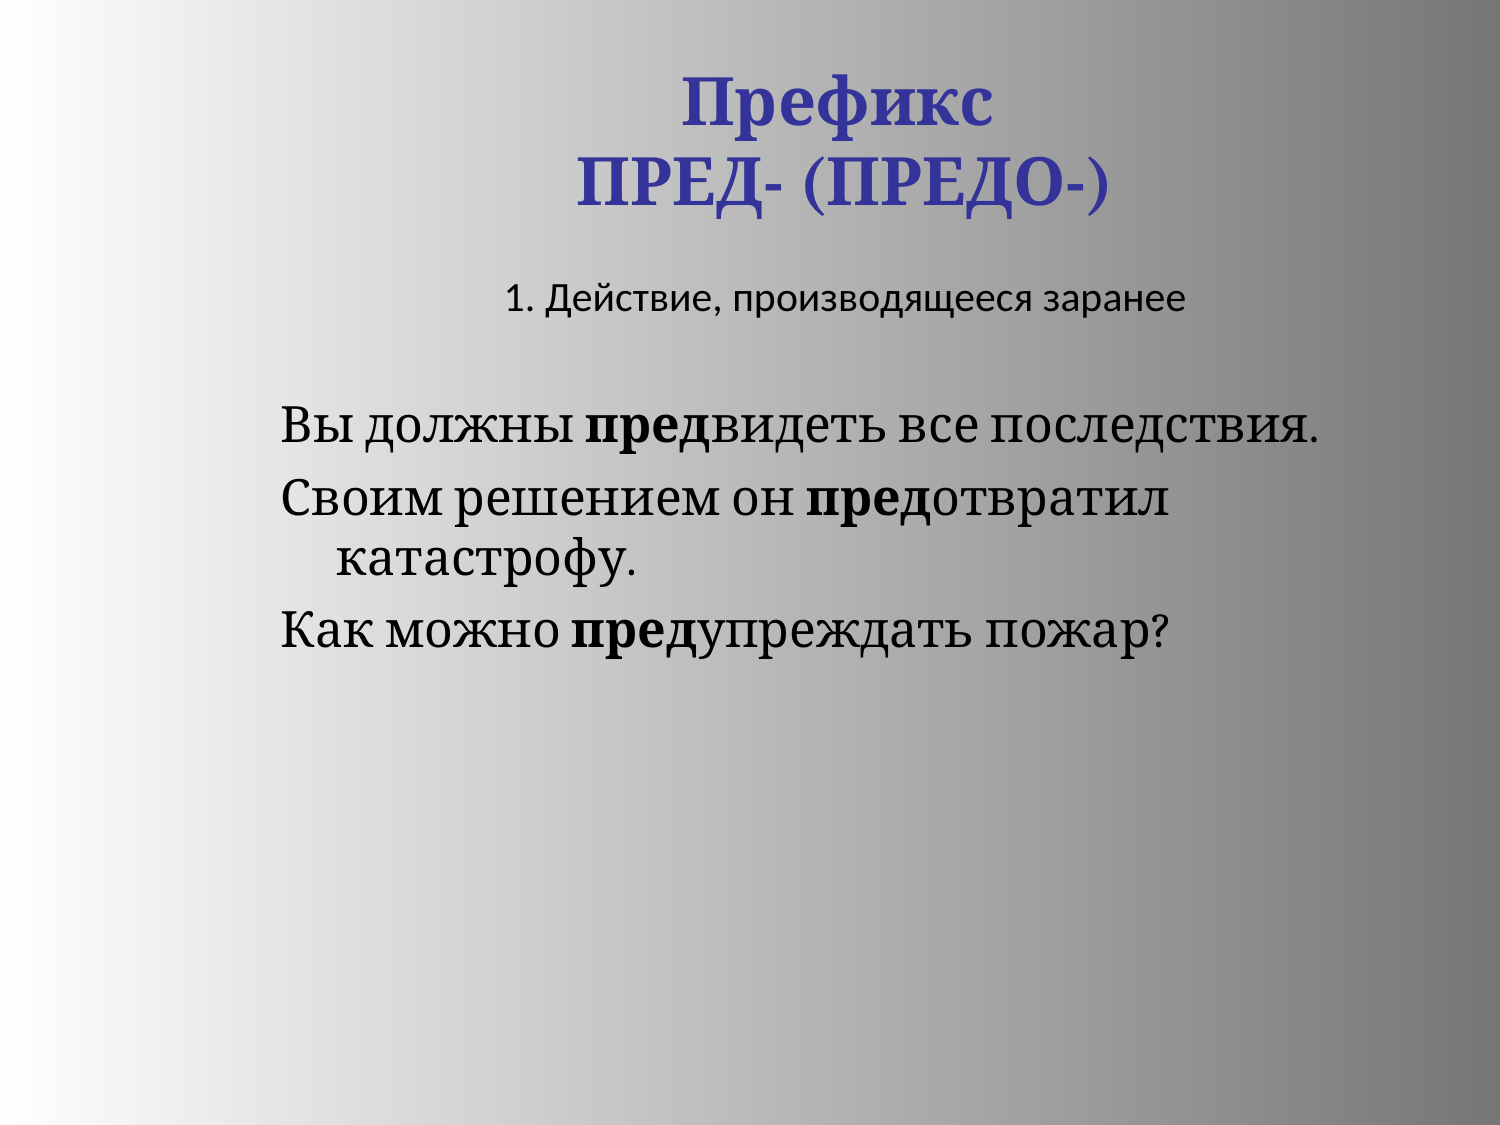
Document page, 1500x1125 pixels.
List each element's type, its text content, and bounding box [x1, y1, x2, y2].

list 1. Действие, производящееся заранее Вы должны предвидеть все последствия. Своим решением он предотвратил катастрофу. Как можно предупреждать пожар? [265, 262, 1426, 1006]
title Префикс ПРЕД- (ПРЕДО-) [265, 45, 1426, 233]
